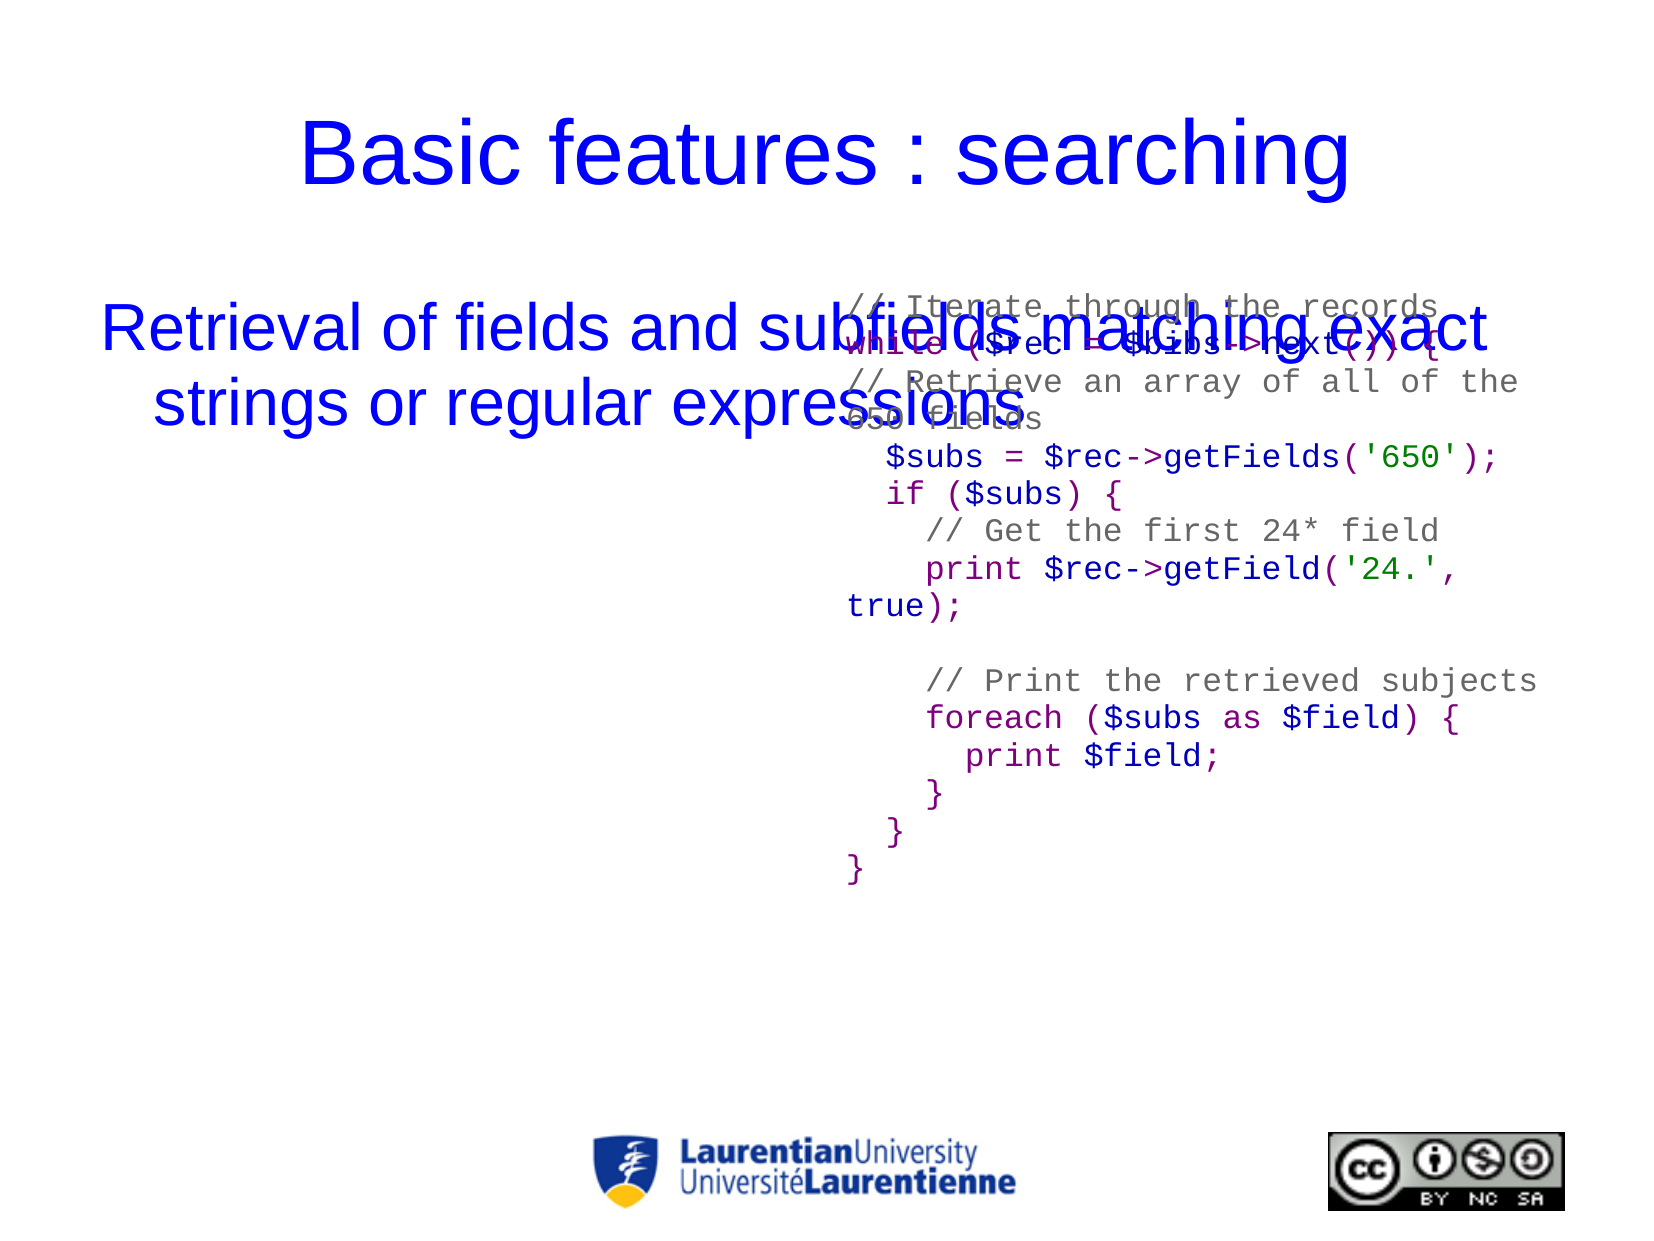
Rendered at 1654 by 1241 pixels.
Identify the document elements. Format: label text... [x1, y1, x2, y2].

picture [1328, 1132, 1565, 1211]
chart [845, 290, 1570, 1106]
list Retrieval of fields and subfields matching exact strings or regular expressions [82, 290, 809, 1094]
picture [562, 1104, 1047, 1240]
title Basic features : searching [82, 56, 1571, 250]
